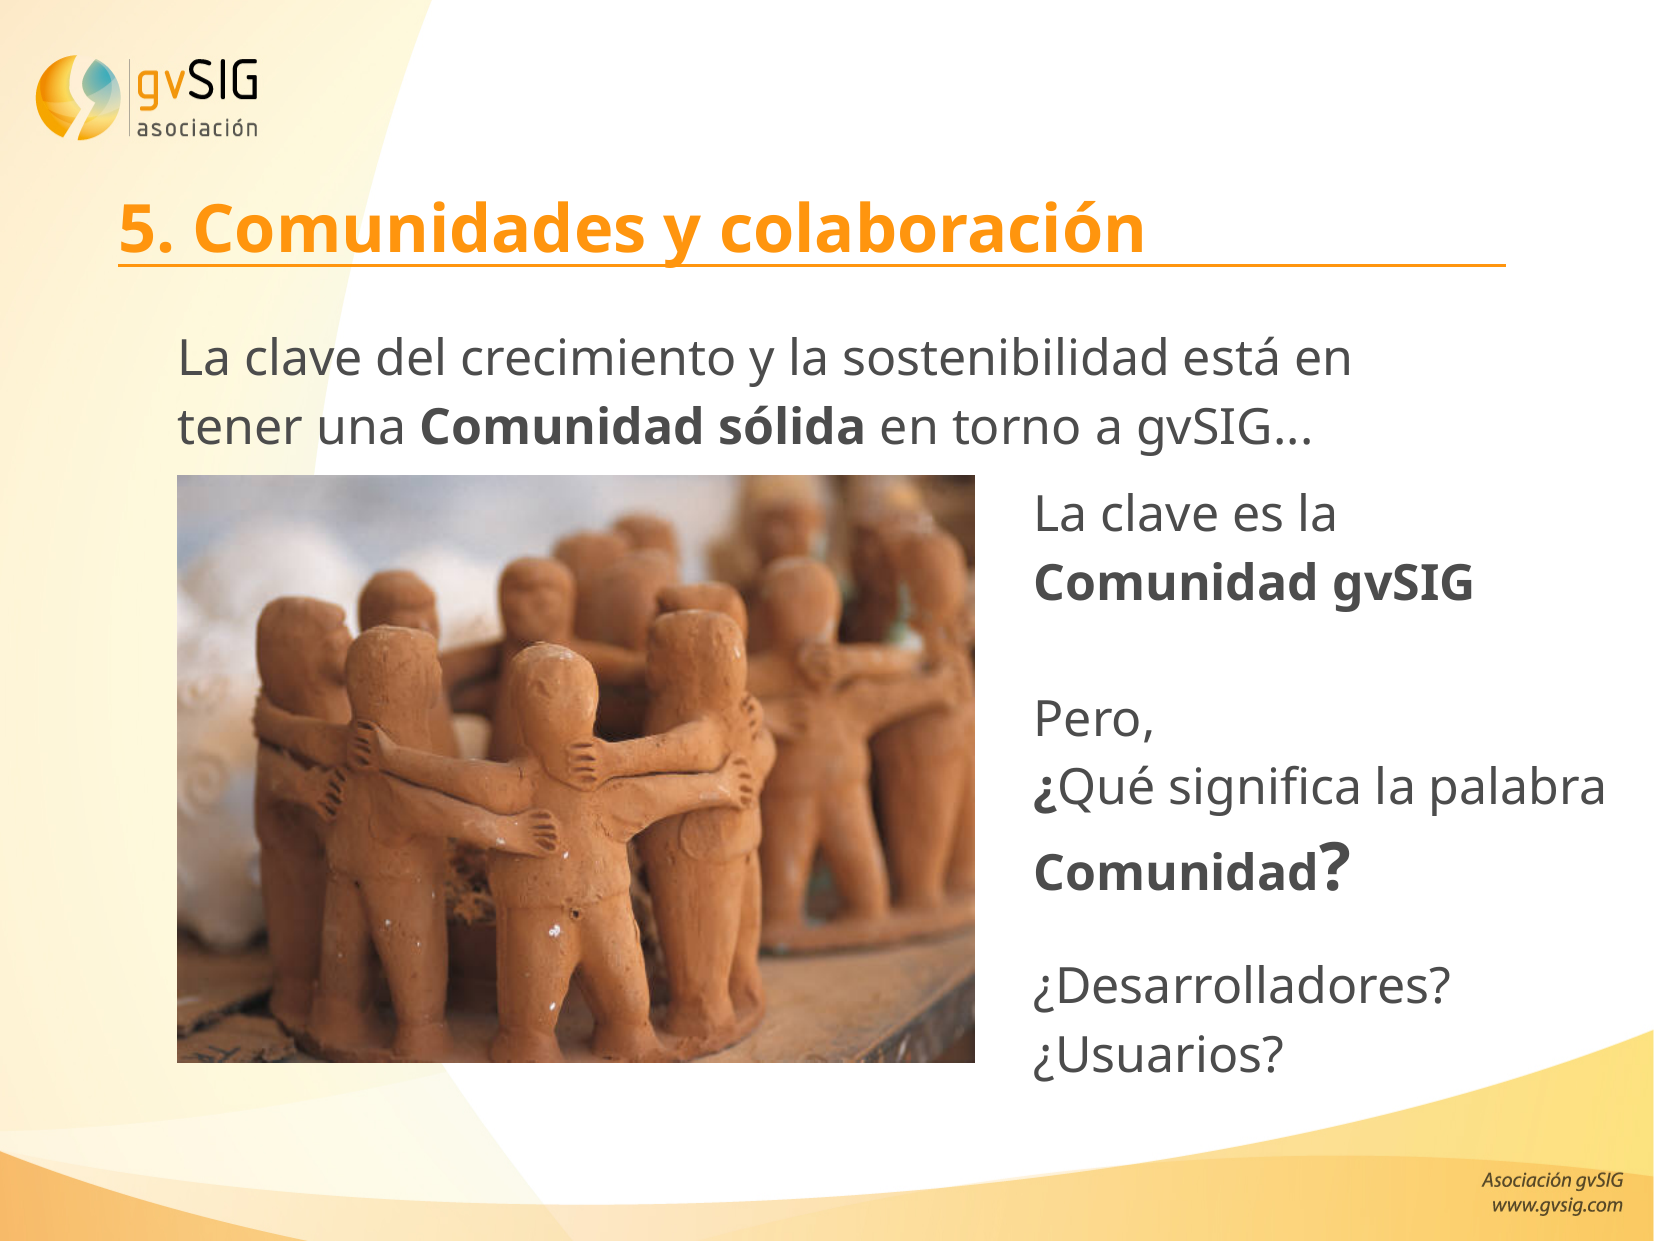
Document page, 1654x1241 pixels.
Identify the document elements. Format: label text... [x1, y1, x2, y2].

title 5. Comunidades y colaboración [118, 177, 1607, 276]
title La clave del crecimiento y la sostenibilidad está en tener una Comunidad sólida en torno a gvSIG... [177, 332, 1477, 449]
title ¿Desarrolladores? ¿Usuarios? [1033, 960, 1565, 1077]
picture [0, 0, 1654, 1241]
title La clave es la Comunidad gvSIG Pero, ¿Qué significa la palabra Comunidad? [1033, 482, 1625, 975]
